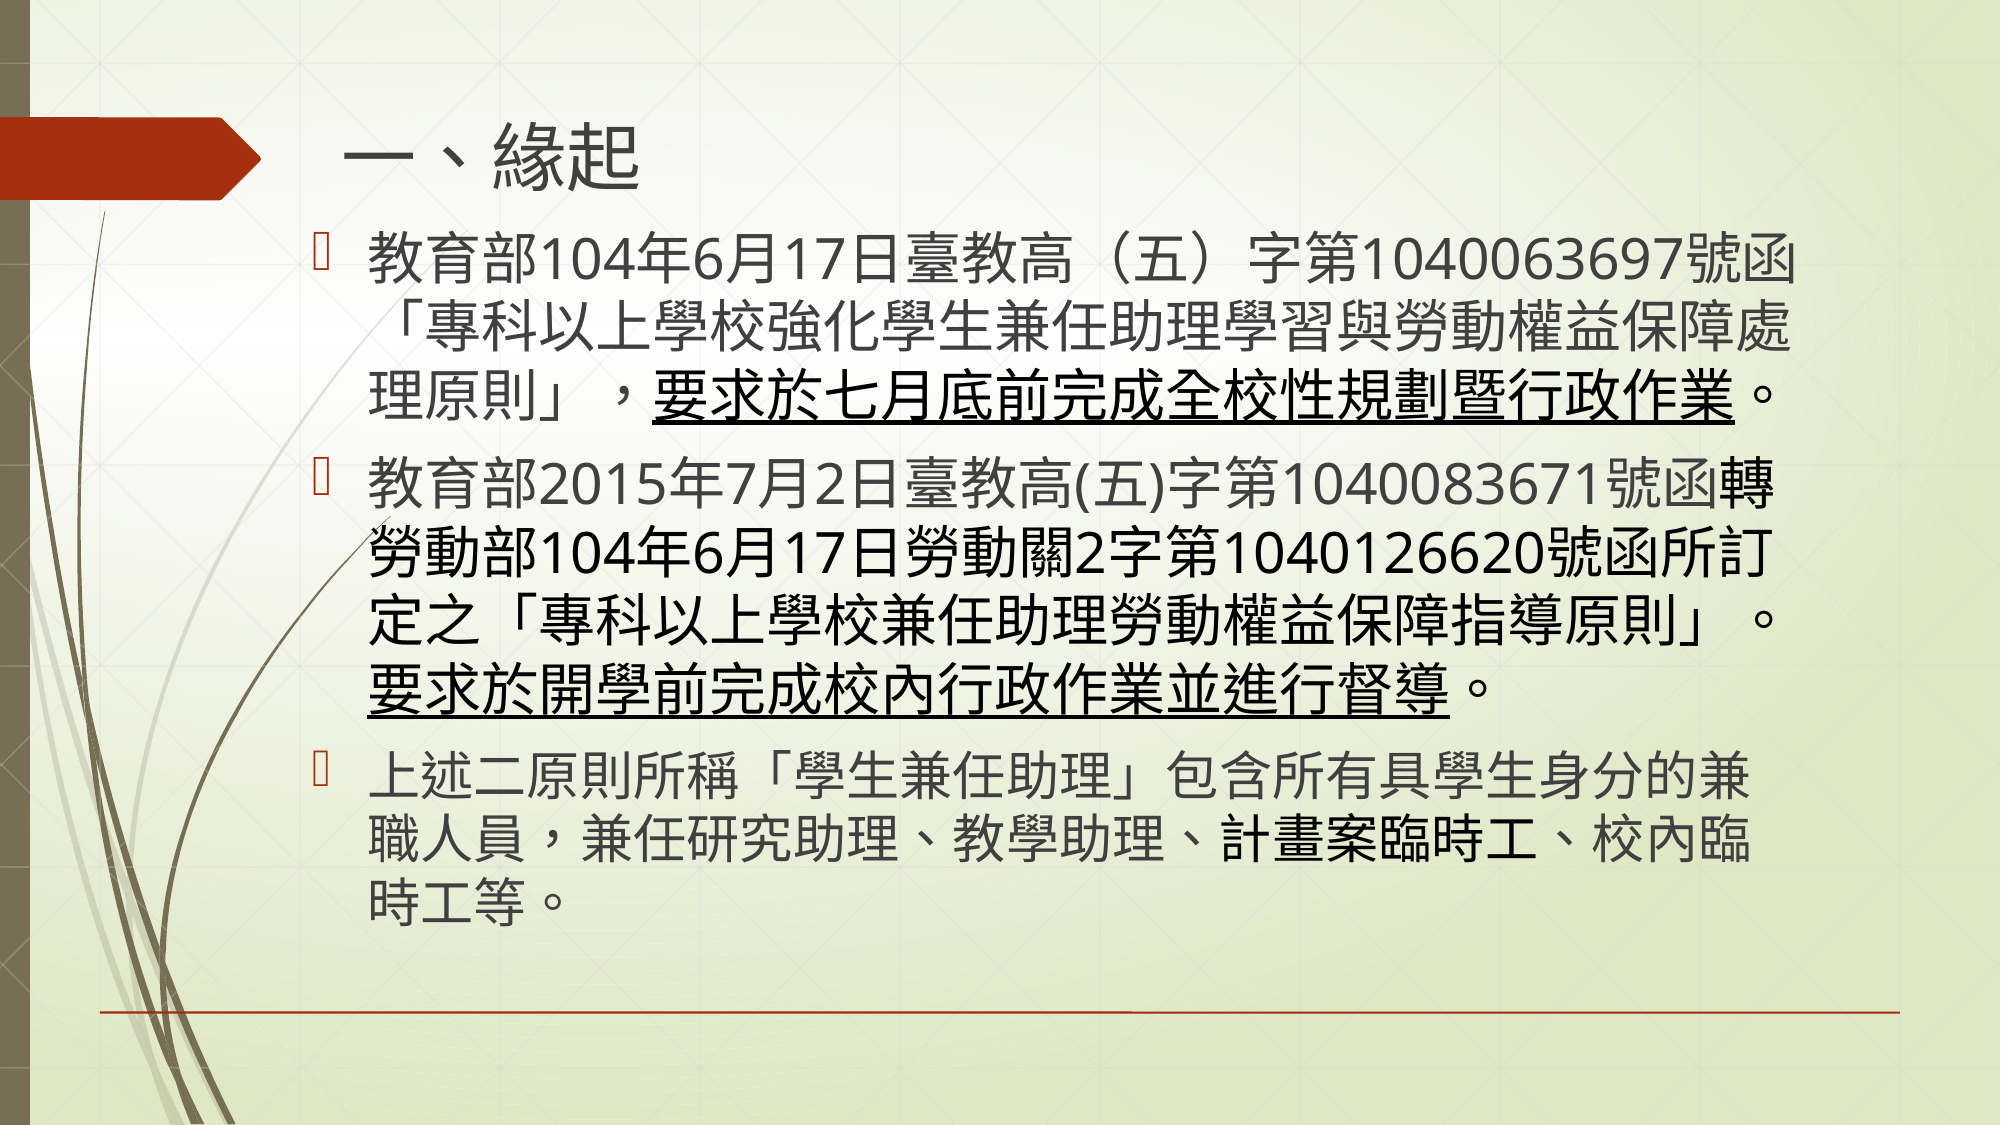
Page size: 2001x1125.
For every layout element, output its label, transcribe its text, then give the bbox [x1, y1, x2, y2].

list 教育部104年6月17日臺教高（五）字第1040063697號函「專科以上學校強化學生兼任助理學習與勞動權益保障處理原則」，要求於七月底前完成全校性規劃暨行政作業。 教育部2015年7月2日臺教高(五)字第1040083671號函轉勞動部104年6月17日勞動關2字第1040126620號函所訂定之「專科以上學校兼任助理勞動權益保障指導原則」。要求於開學前完成校內行政作業並進行督導。 上述二原則所稱「學生兼任助理」包含所有具學生身分的兼職人員，兼任研究助理、教學助理、計畫案臨時工、校內臨時工等。 [296, 214, 1818, 1005]
title 一、緣起 [326, 102, 1788, 214]
